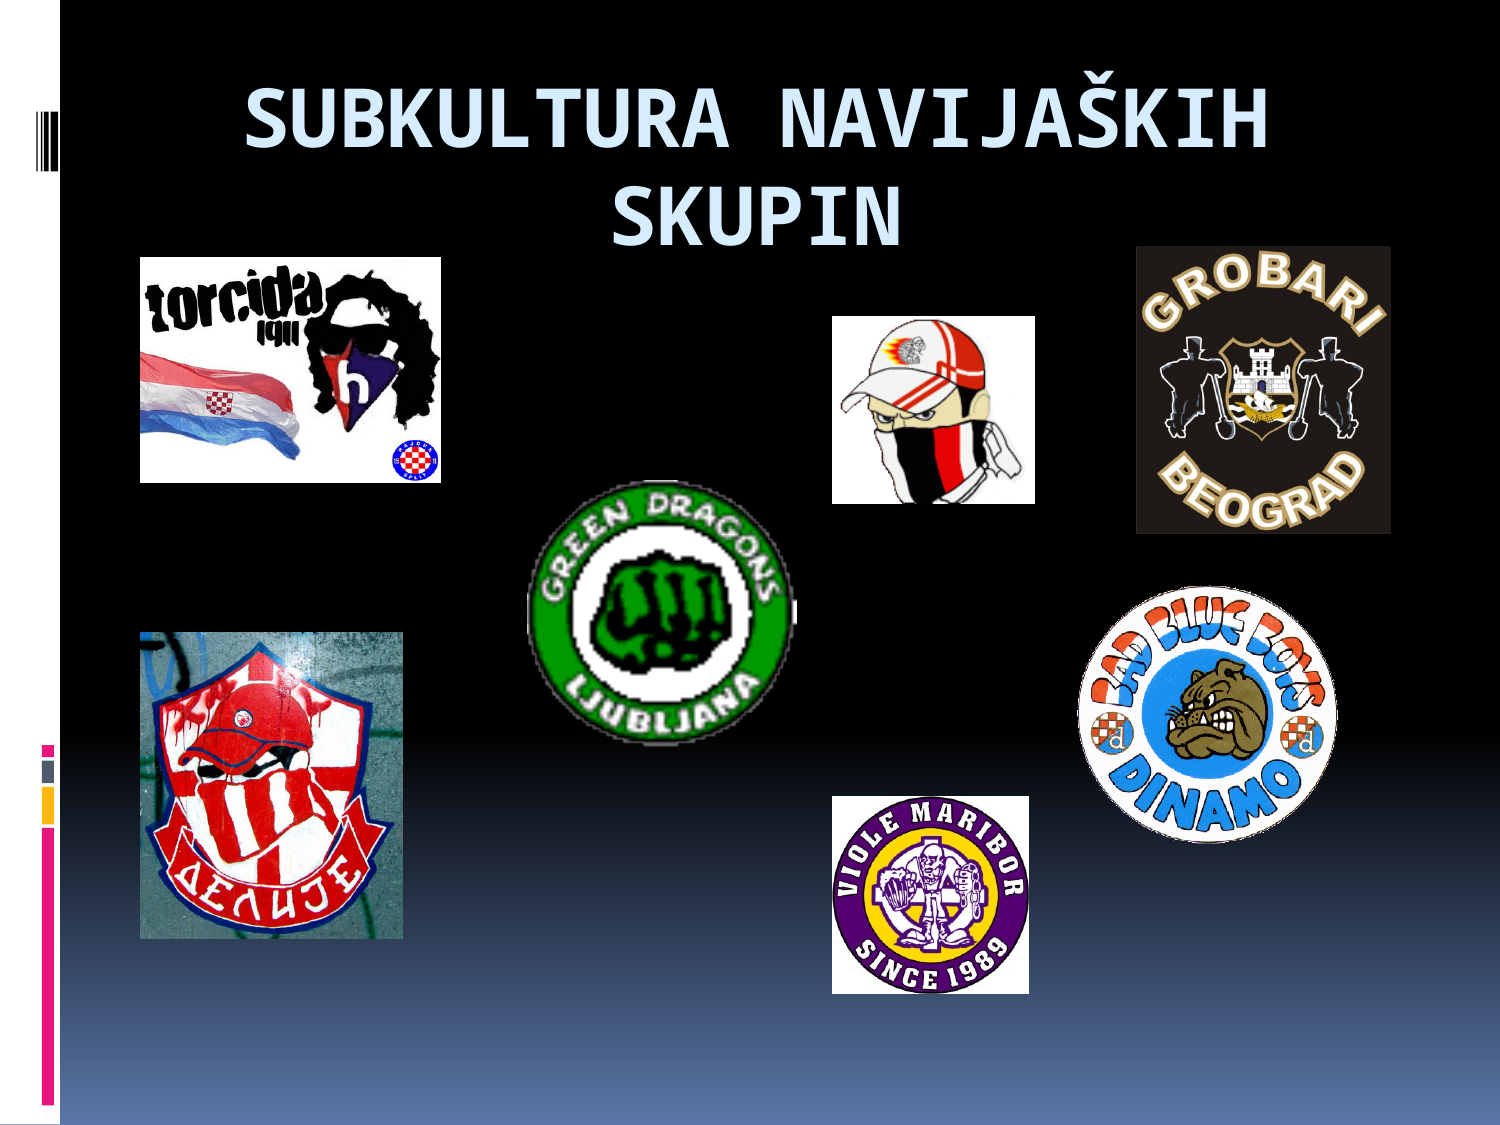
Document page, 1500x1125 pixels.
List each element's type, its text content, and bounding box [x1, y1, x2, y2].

picture [527, 480, 797, 750]
picture [1066, 574, 1348, 850]
picture [832, 796, 1029, 994]
picture [140, 632, 403, 940]
picture [1136, 246, 1391, 534]
picture [140, 257, 441, 483]
picture [832, 316, 1035, 504]
title SUBKULTURA NAVIJAŠKIH SKUPIN [93, 58, 1419, 270]
